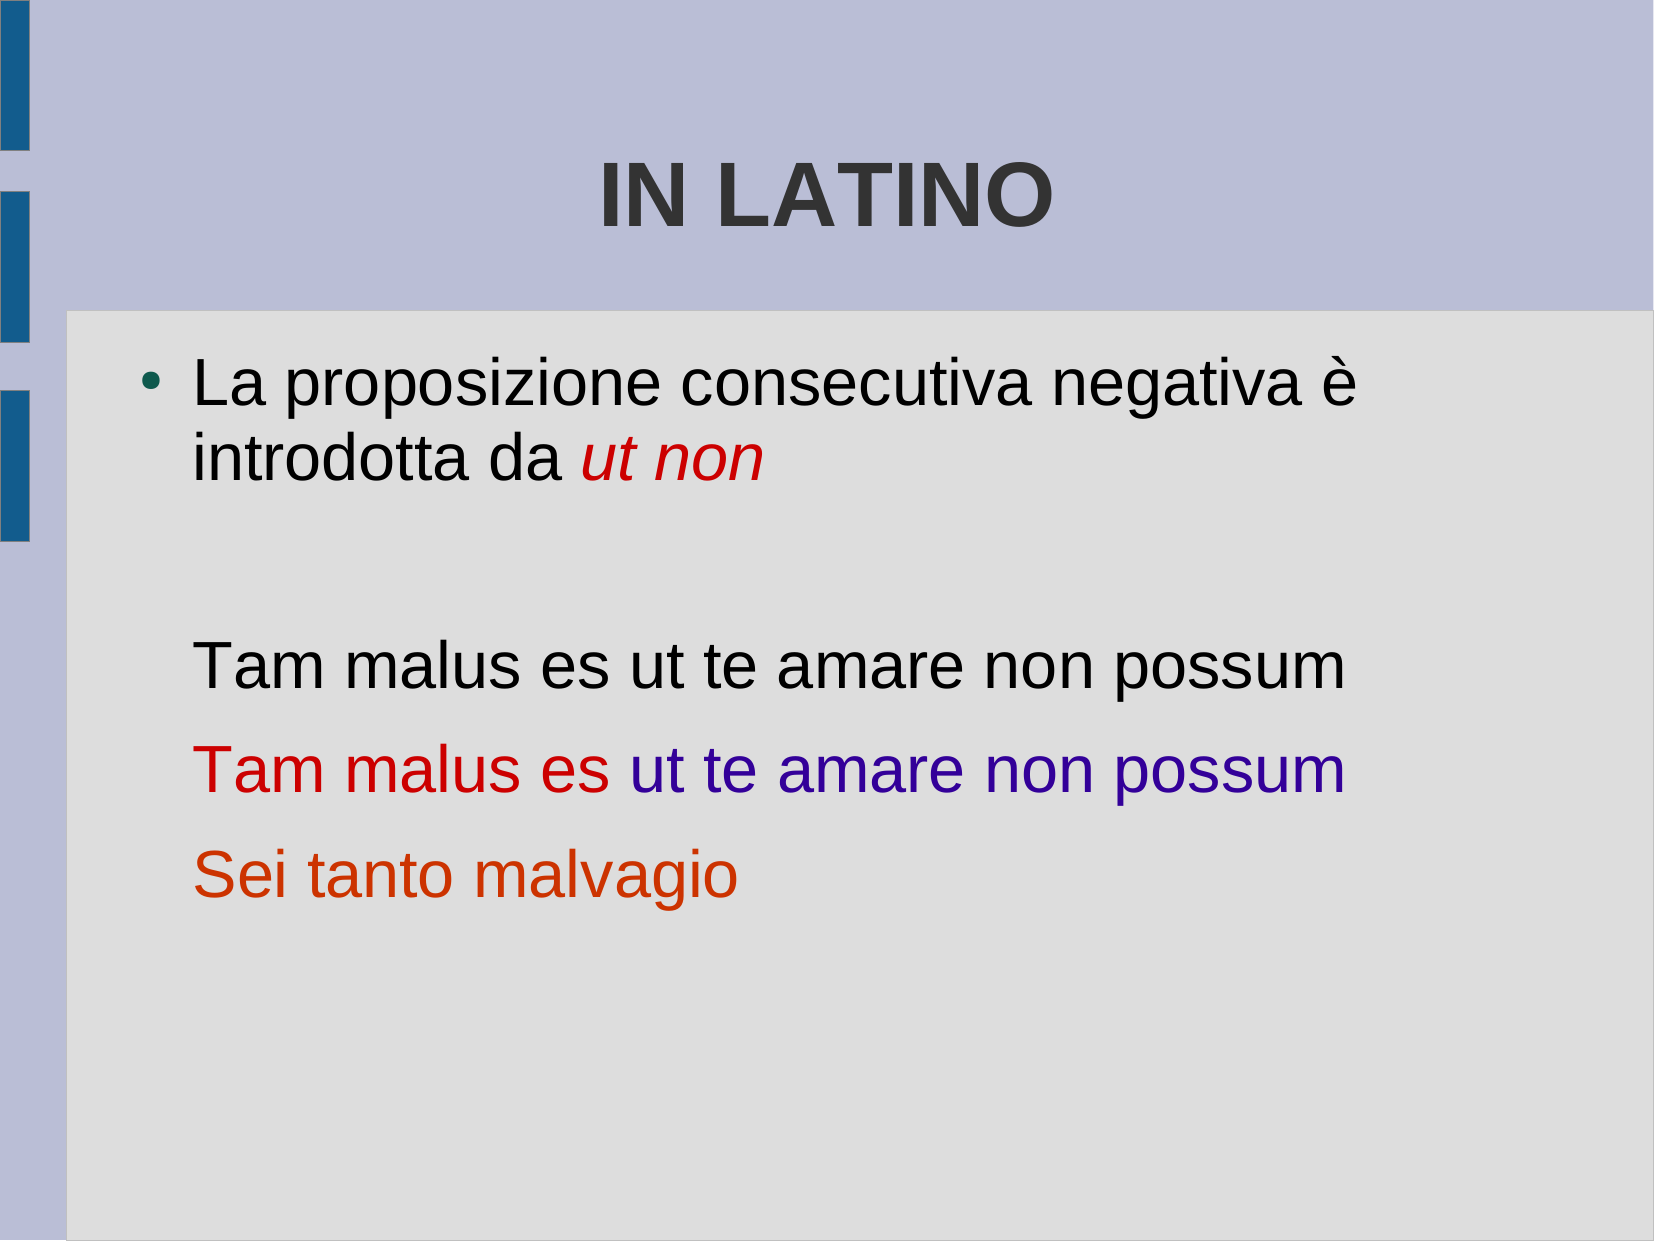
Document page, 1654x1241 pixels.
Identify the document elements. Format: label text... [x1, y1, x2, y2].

title IN LATINO [121, 91, 1534, 299]
list La proposizione consecutiva negativa è introdotta da ut non Tam malus es ut te amare non possum Tam malus es ut te amare non possum Sei tanto malvagio [121, 344, 1534, 1127]
